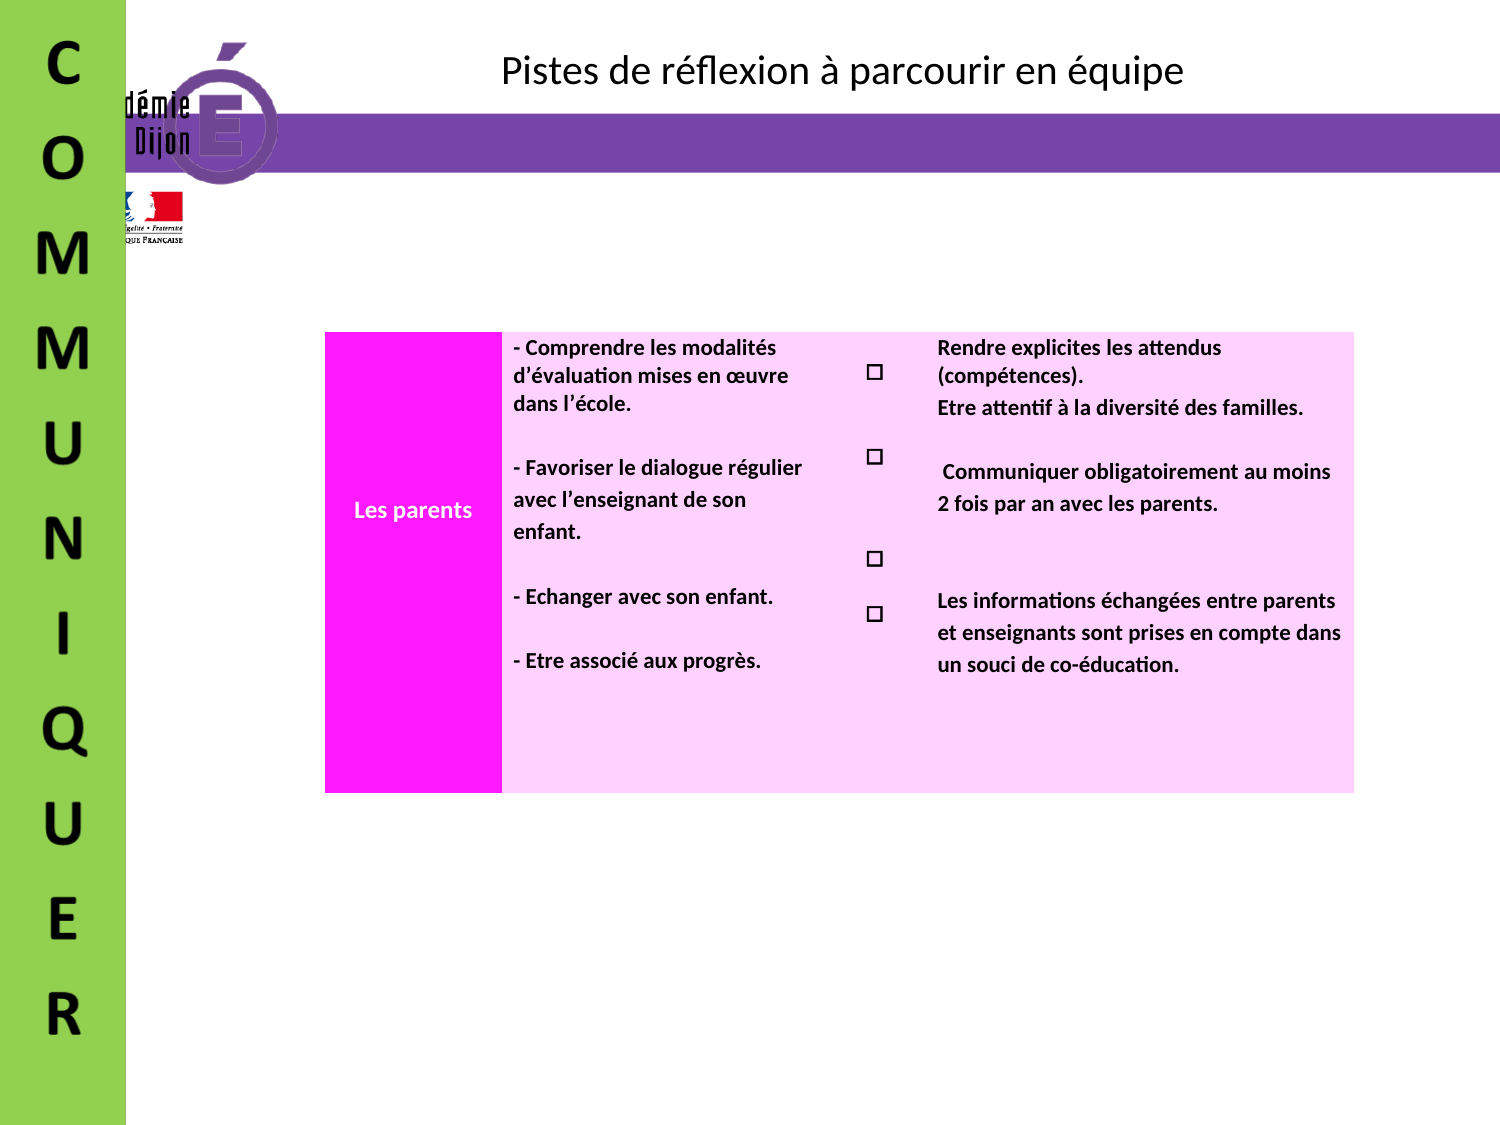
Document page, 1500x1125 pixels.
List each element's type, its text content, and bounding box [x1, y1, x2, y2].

picture [0, 0, 210, 1125]
table_header Rendre explicites les attendus (compétences). Etre attentif à la diversité des familles. Communiquer obligatoirement au moins 2 fois par an avec les parents. Les informations échangées entre parents et enseignants sont prises en compte dans un souci de co-éducation. [926, 332, 1354, 793]
table_header     [823, 332, 926, 793]
table_header Les parents [325, 332, 502, 793]
table_header - Comprendre les modalités d’évaluation mises en œuvre dans l’école. - Favoriser le dialogue régulier avec l’enseignant de son enfant. - Echanger avec son enfant. - Etre associé aux progrès. [502, 332, 823, 793]
text_box Pistes de réflexion à parcourir en équipe [210, 0, 1421, 1055]
